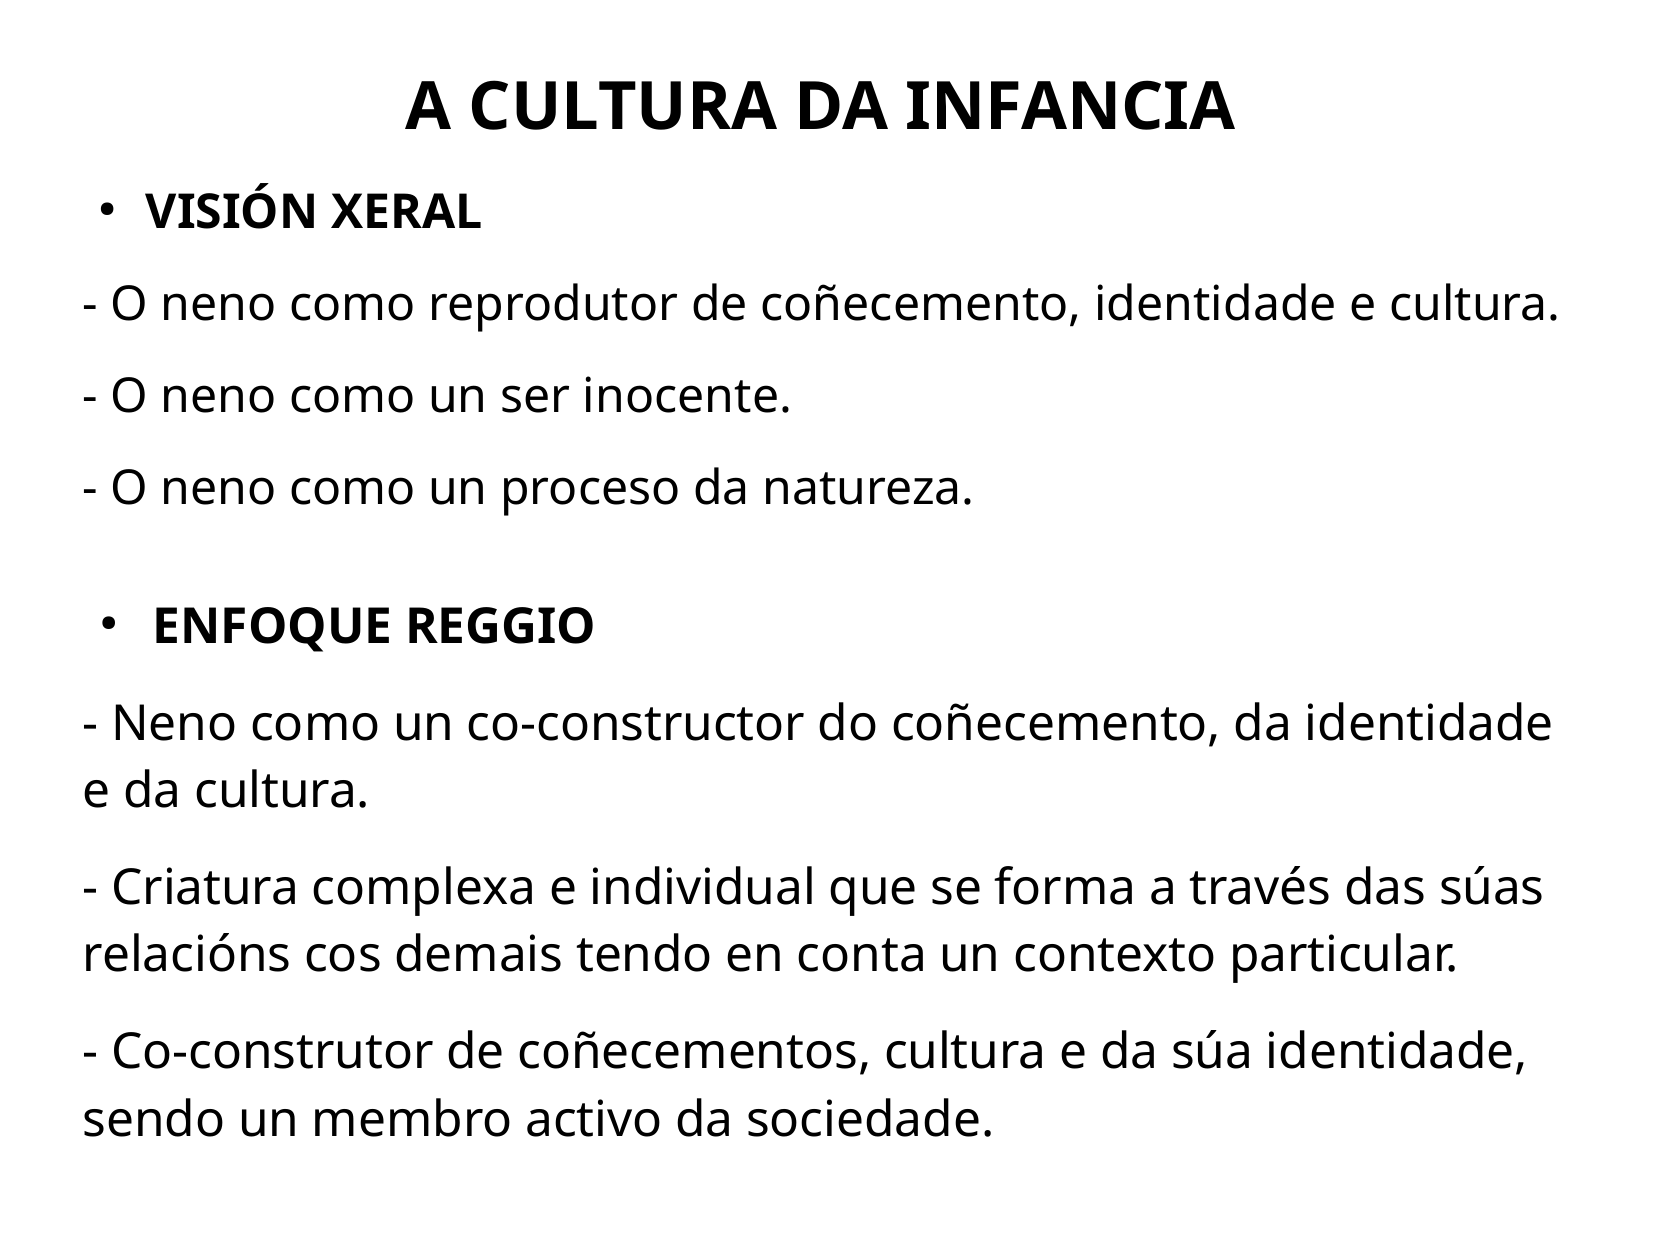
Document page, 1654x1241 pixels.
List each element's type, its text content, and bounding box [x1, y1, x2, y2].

list VISIÓN XERAL - O neno como reprodutor de coñecemento, identidade e cultura. - O neno como un ser inocente. - O neno como un proceso da natureza. [82, 177, 1571, 532]
list ENFOQUE REGGIO - Neno como un co-constructor do coñecemento, da identidade e da cultura. - Criatura complexa e individual que se forma a través das súas relacións cos demais tendo en conta un contexto particular. - Co-construtor de coñecementos, cultura e da súa identidade, sendo un membro activo da sociedade. [82, 590, 1571, 1152]
title A CULTURA DA INFANCIA [76, 29, 1565, 178]
